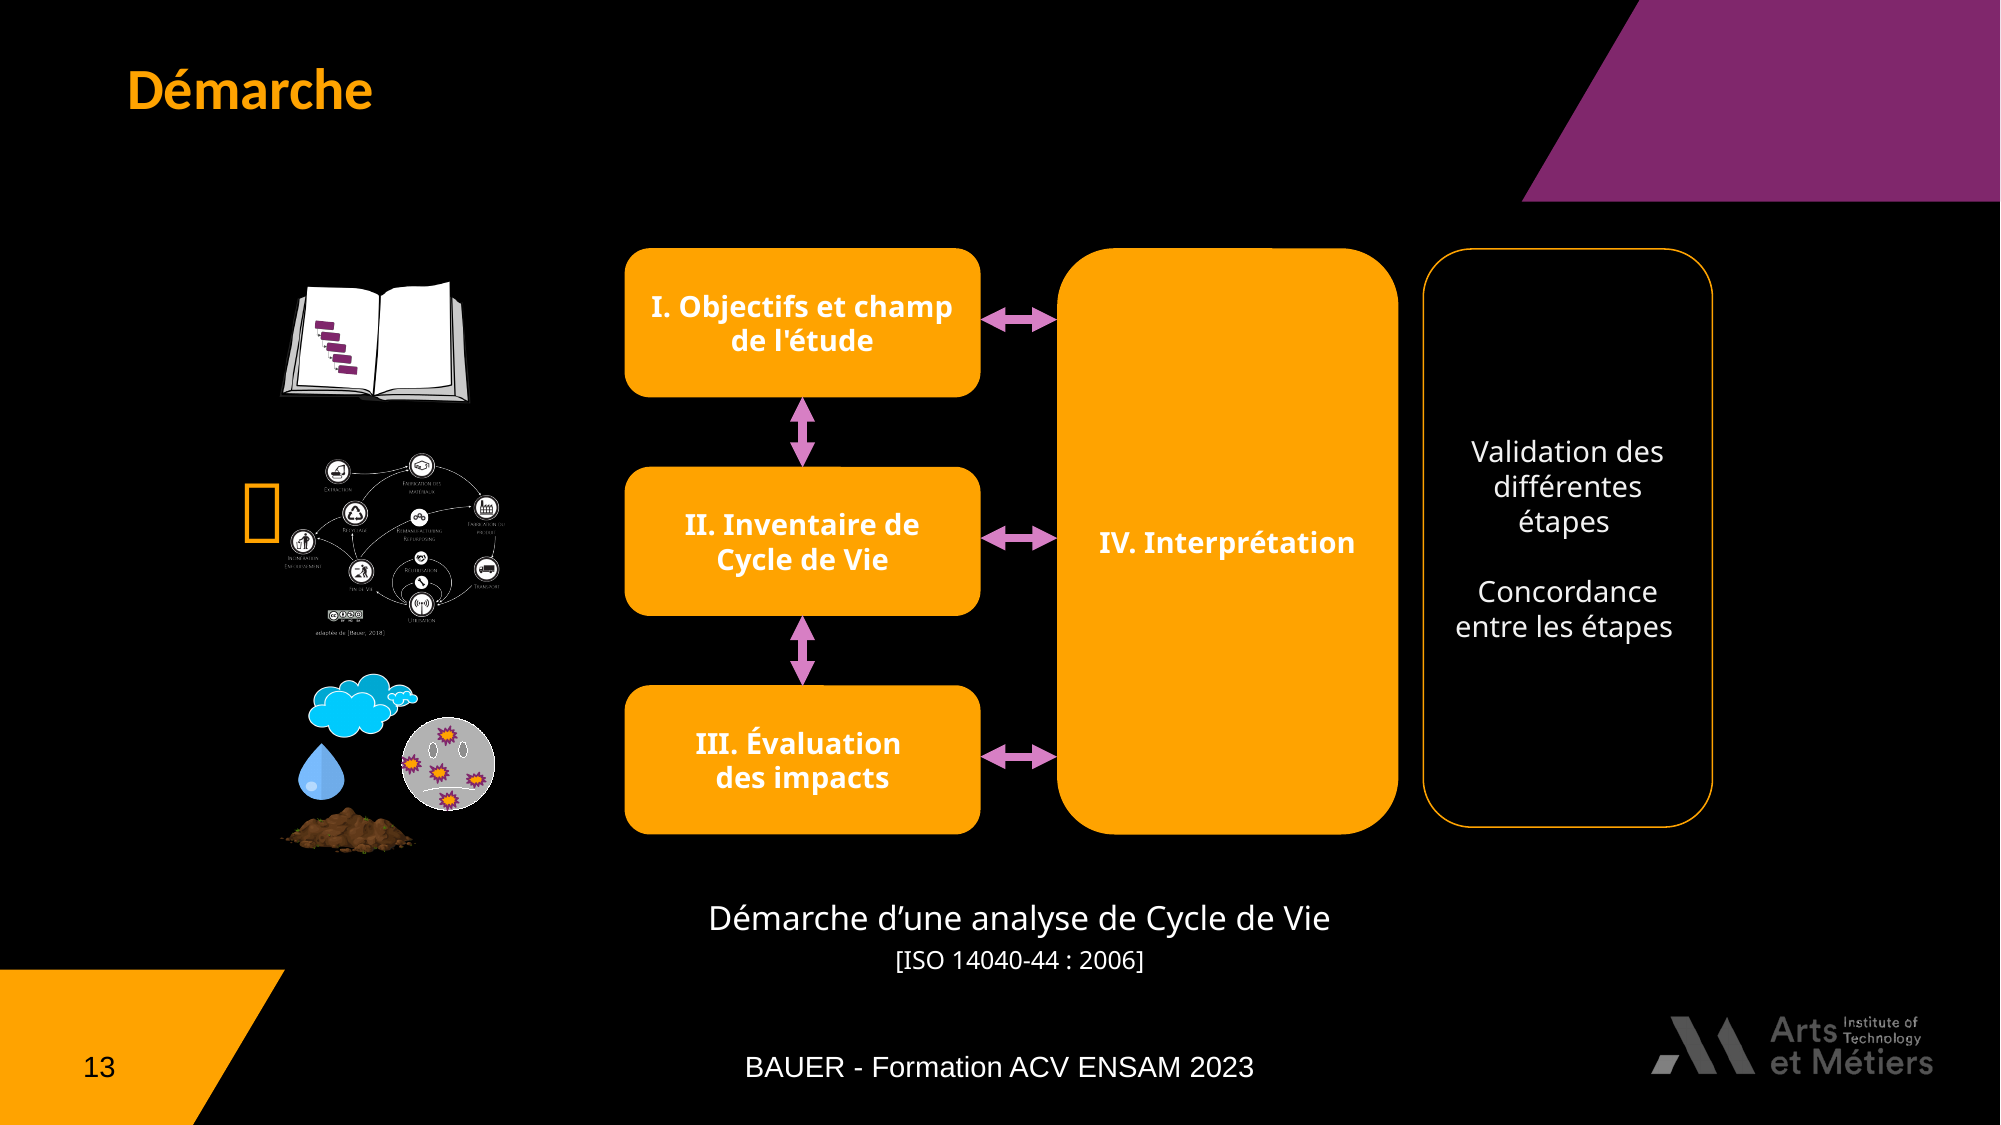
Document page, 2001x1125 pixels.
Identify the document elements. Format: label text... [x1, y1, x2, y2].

picture [1631, 997, 1952, 1093]
text_box II. Inventaire de Cycle de Vie [625, 467, 980, 616]
picture [278, 281, 471, 404]
text_box Validation des différentes étapes Concordance entre les étapes [1423, 248, 1713, 828]
text_box Démarche d’une analyse de Cycle de Vie [ISO 14040-44 : 2006] [582, 880, 1458, 983]
text_box 🔎 [222, 452, 303, 568]
text_box III. Évaluation des impacts [625, 685, 980, 834]
text_box [401, 717, 495, 811]
picture [274, 673, 423, 863]
text_box I. Objectifs et champ de l'étude [625, 248, 980, 397]
title Démarche [112, 51, 1252, 166]
text_box IV. Interprétation [1057, 248, 1398, 834]
picture [280, 453, 512, 639]
